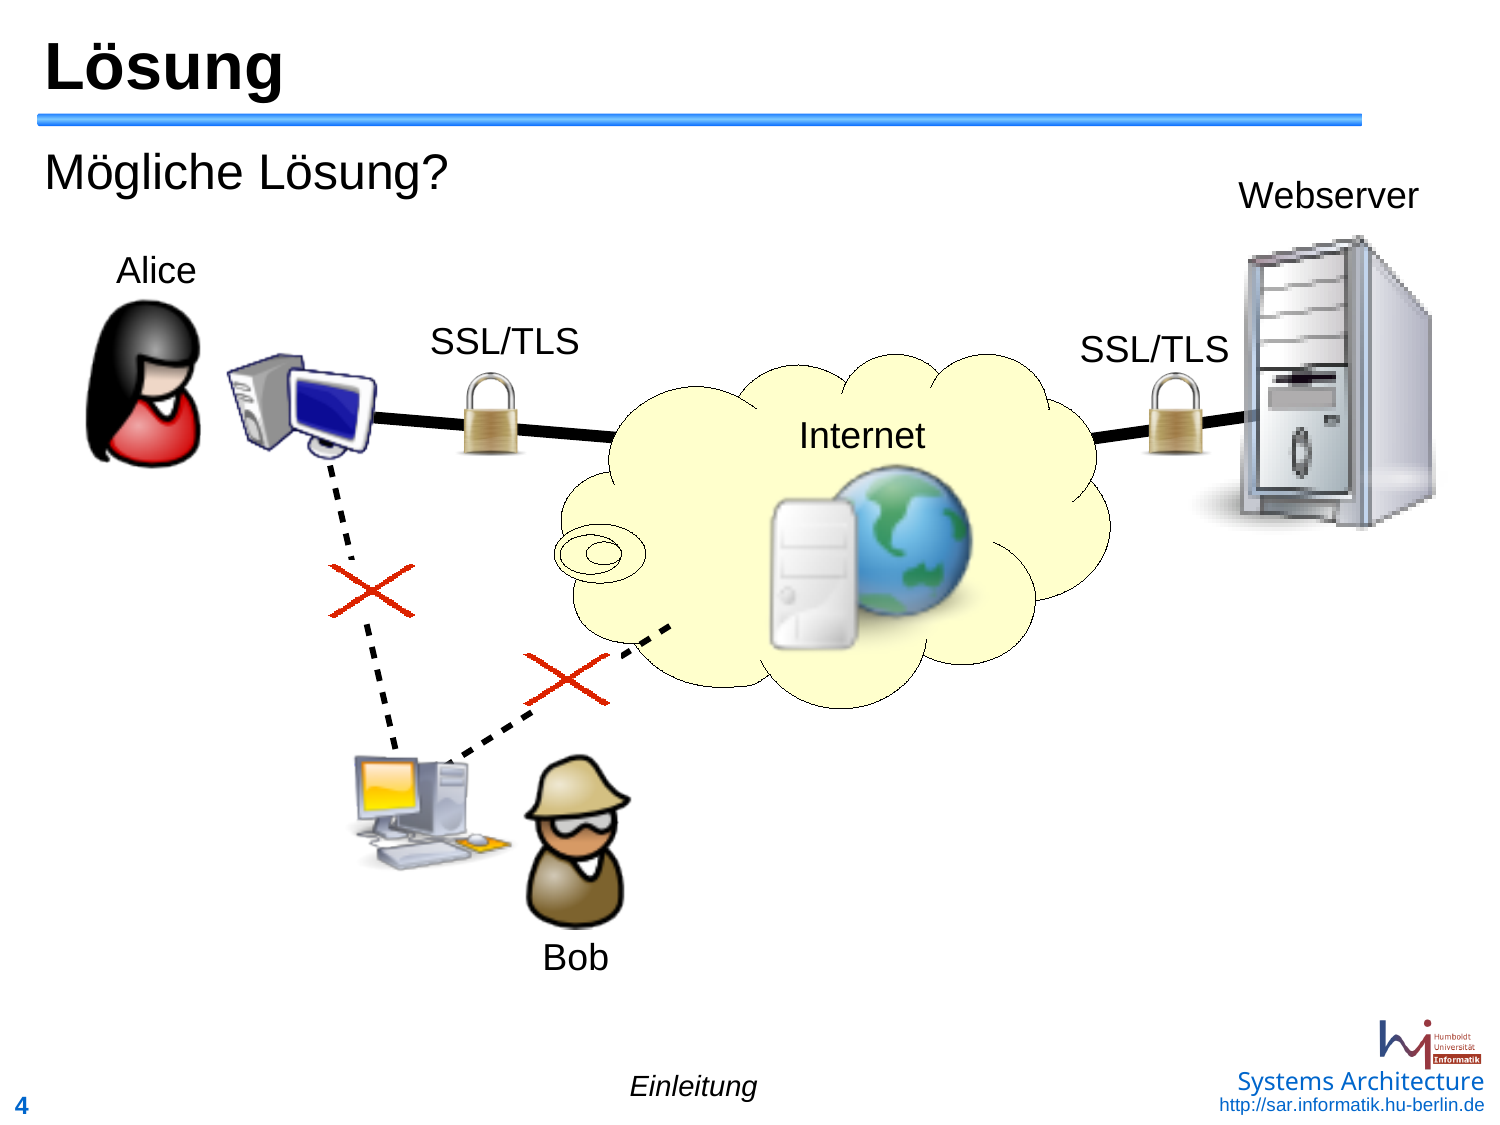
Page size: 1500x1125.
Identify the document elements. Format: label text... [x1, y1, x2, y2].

picture [324, 560, 426, 621]
picture [1133, 223, 1489, 544]
text_box [554, 354, 1111, 688]
title Lösung [29, 20, 1500, 114]
text_box Internet [744, 407, 981, 465]
picture [57, 299, 384, 487]
picture [519, 649, 621, 709]
picture [342, 722, 668, 929]
text_box Bob [472, 929, 680, 987]
text_box Webserver [1210, 167, 1447, 225]
picture [1376, 1059, 1483, 1071]
text_box SSL/TLS [401, 312, 609, 370]
picture [726, 413, 1023, 710]
picture [448, 371, 533, 456]
text_box Alice [53, 242, 260, 299]
list Mögliche Lösung? [29, 137, 1500, 1059]
text_box Einleitung [442, 1062, 945, 1111]
text_box SSL/TLS [1051, 321, 1258, 378]
